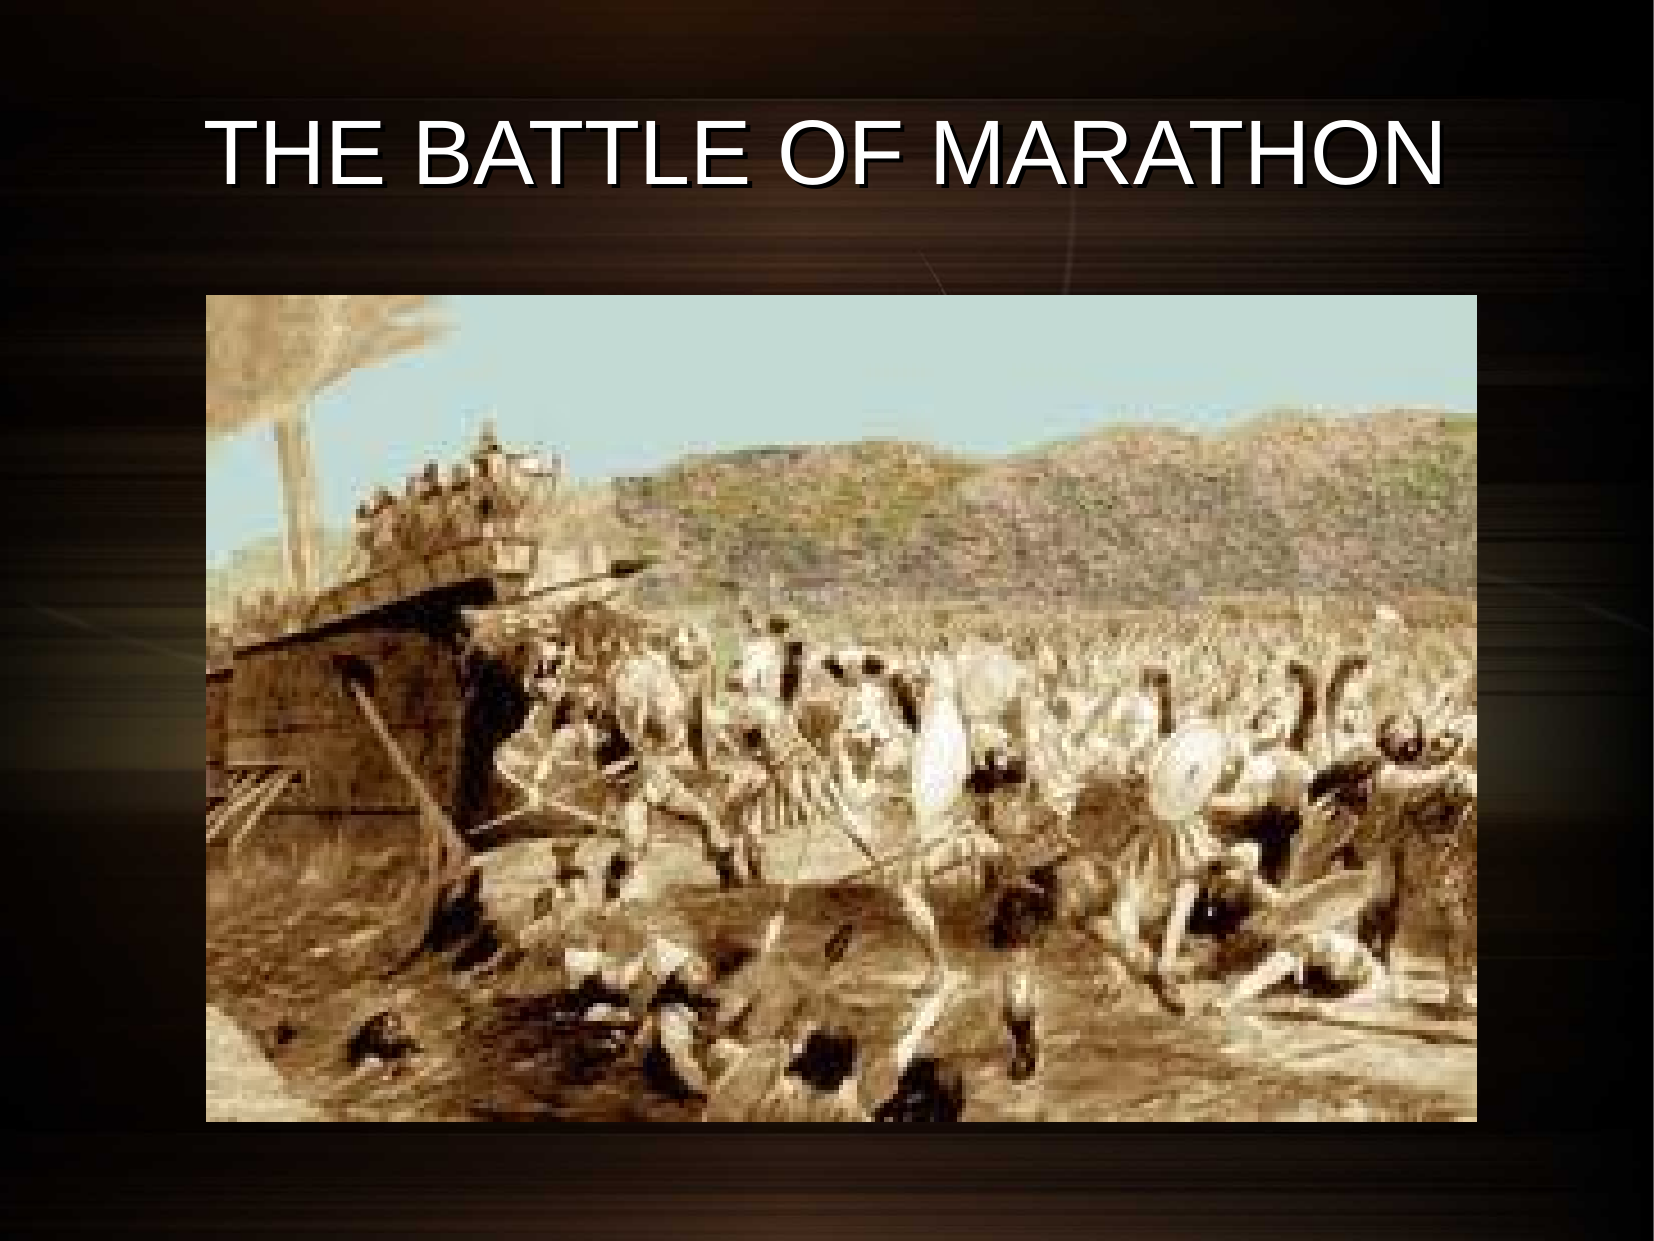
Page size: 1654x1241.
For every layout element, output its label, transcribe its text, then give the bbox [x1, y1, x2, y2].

picture [0, 0, 1654, 1241]
title THE BATTLE OF MARATHON [82, 49, 1571, 257]
